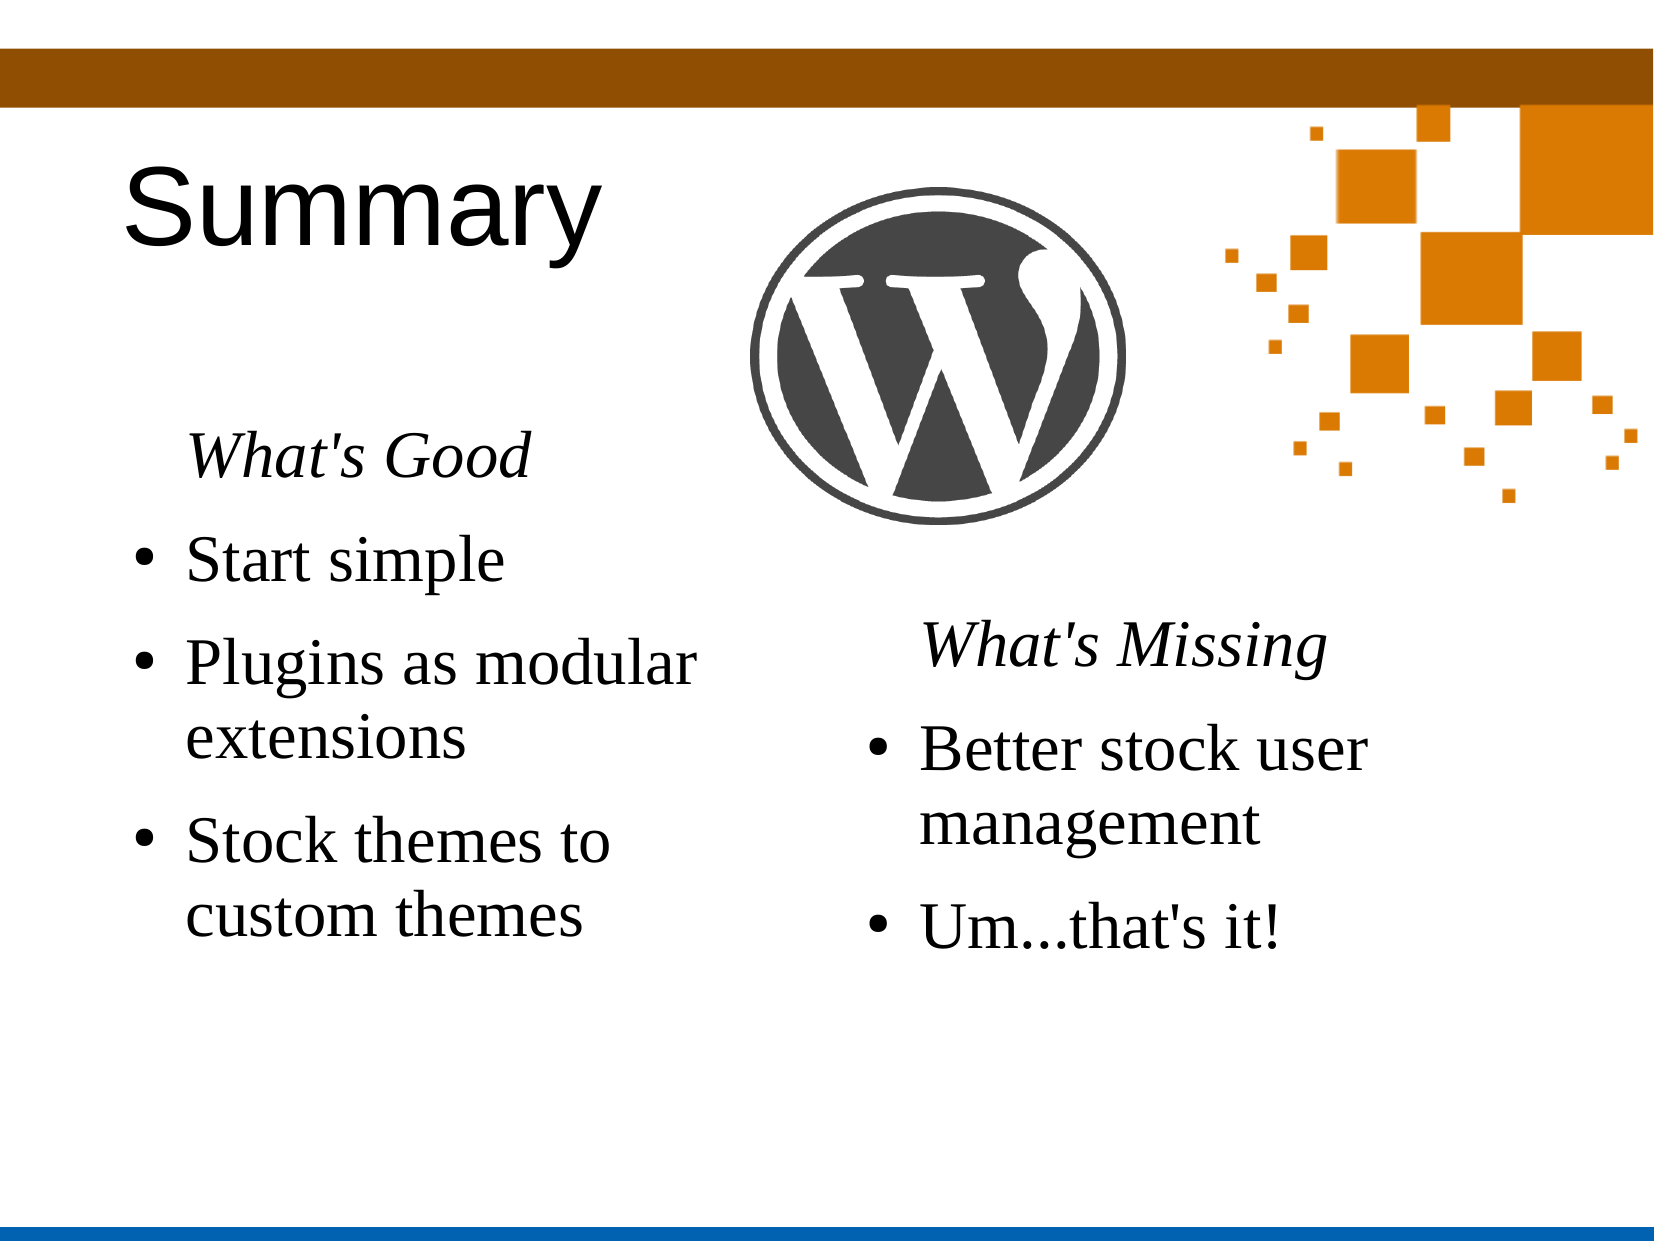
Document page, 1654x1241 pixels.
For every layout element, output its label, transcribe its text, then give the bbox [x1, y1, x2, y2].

picture [0, 0, 1654, 1227]
list What's Missing Better stock user management Um...that's it! [848, 607, 1538, 1013]
title Summary [121, 102, 1533, 311]
list What's Good Start simple Plugins as modular extensions Stock themes to custom themes [114, 418, 804, 1011]
